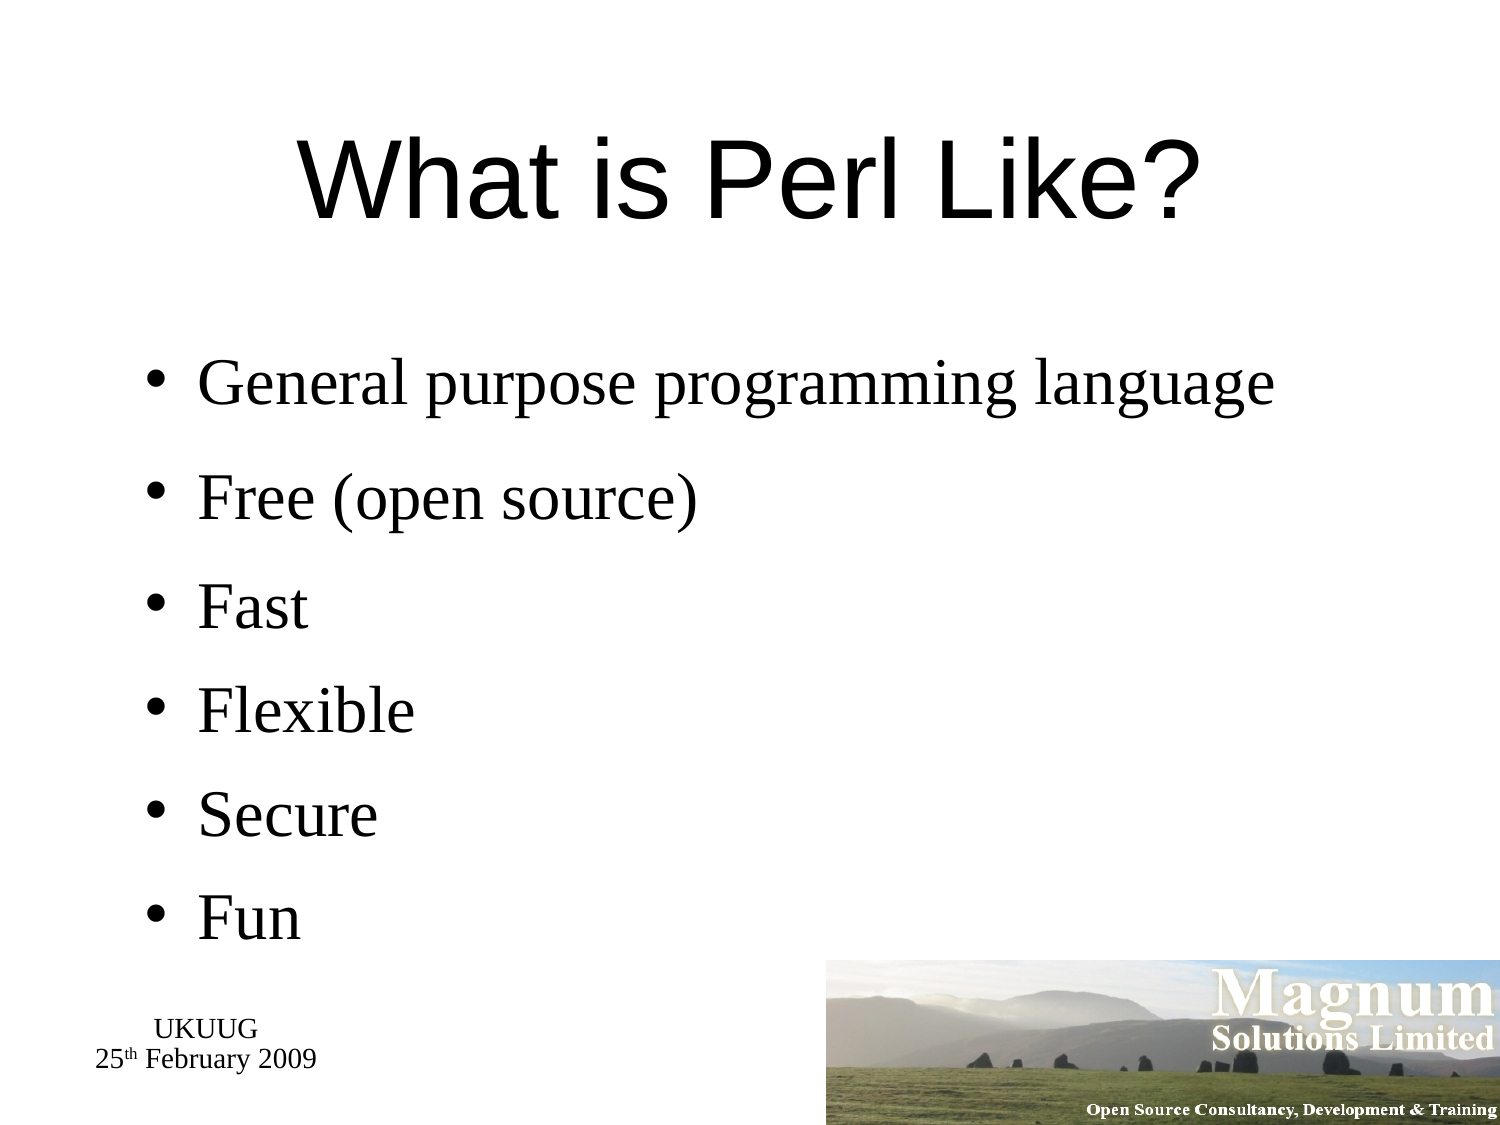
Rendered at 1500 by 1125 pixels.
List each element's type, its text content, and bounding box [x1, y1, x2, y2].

title What is Perl Like? [112, 62, 1388, 250]
picture [826, 960, 1500, 1125]
list General purpose programming language Free (open source)‏ Fast Flexible Secure Fun [112, 337, 1388, 1013]
